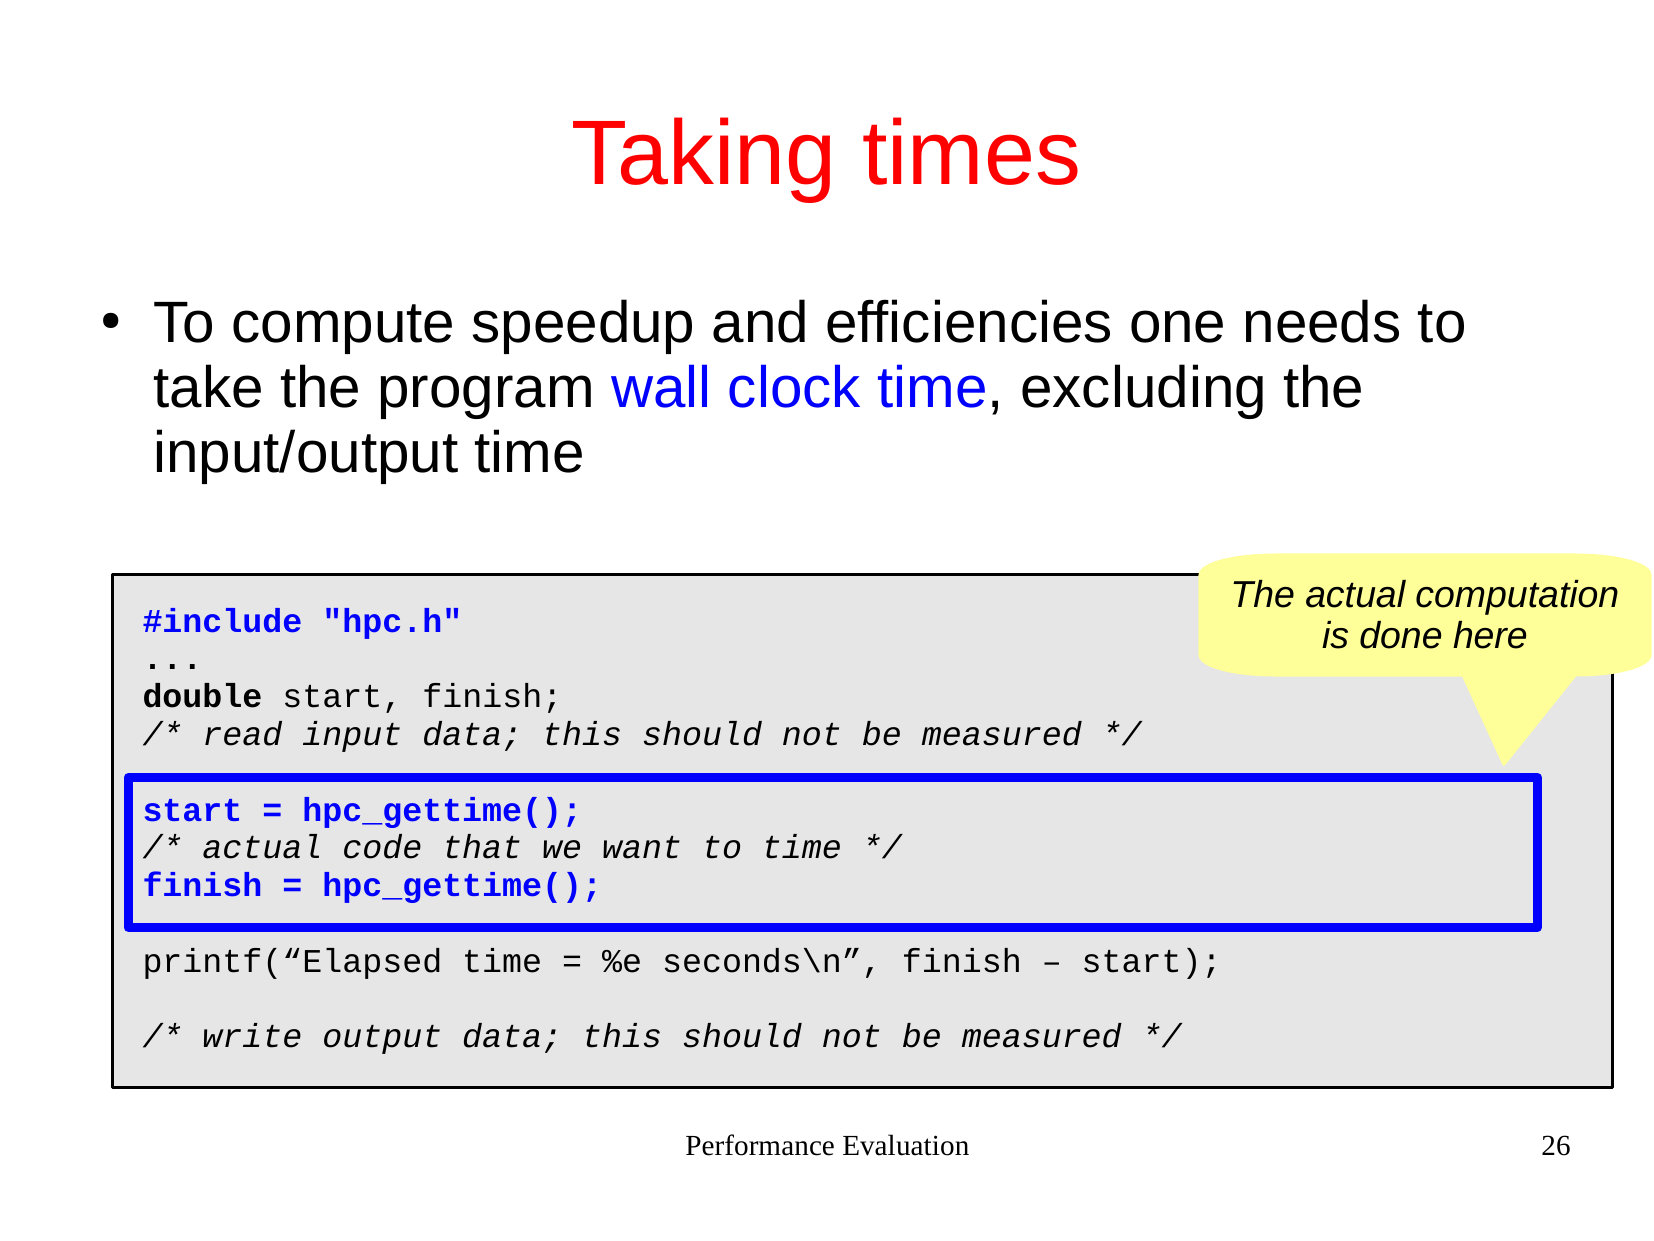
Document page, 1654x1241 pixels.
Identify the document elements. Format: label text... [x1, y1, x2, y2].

text_box The actual computation is done here [1200, 555, 1651, 765]
text_box #include "hpc.h" ... double start, finish; /* read input data; this should not be measured */ start = hpc_gettime(); /* actual code that we want to time */ finish = hpc_gettime(); printf(“Elapsed time = %e seconds\n”, finish – start); /* write output data; this should not be measured */ [112, 574, 1613, 1088]
title Taking times [82, 49, 1571, 257]
list To compute speedup and efficiencies one needs to take the program wall clock time, excluding the input/output time [82, 290, 1571, 1109]
